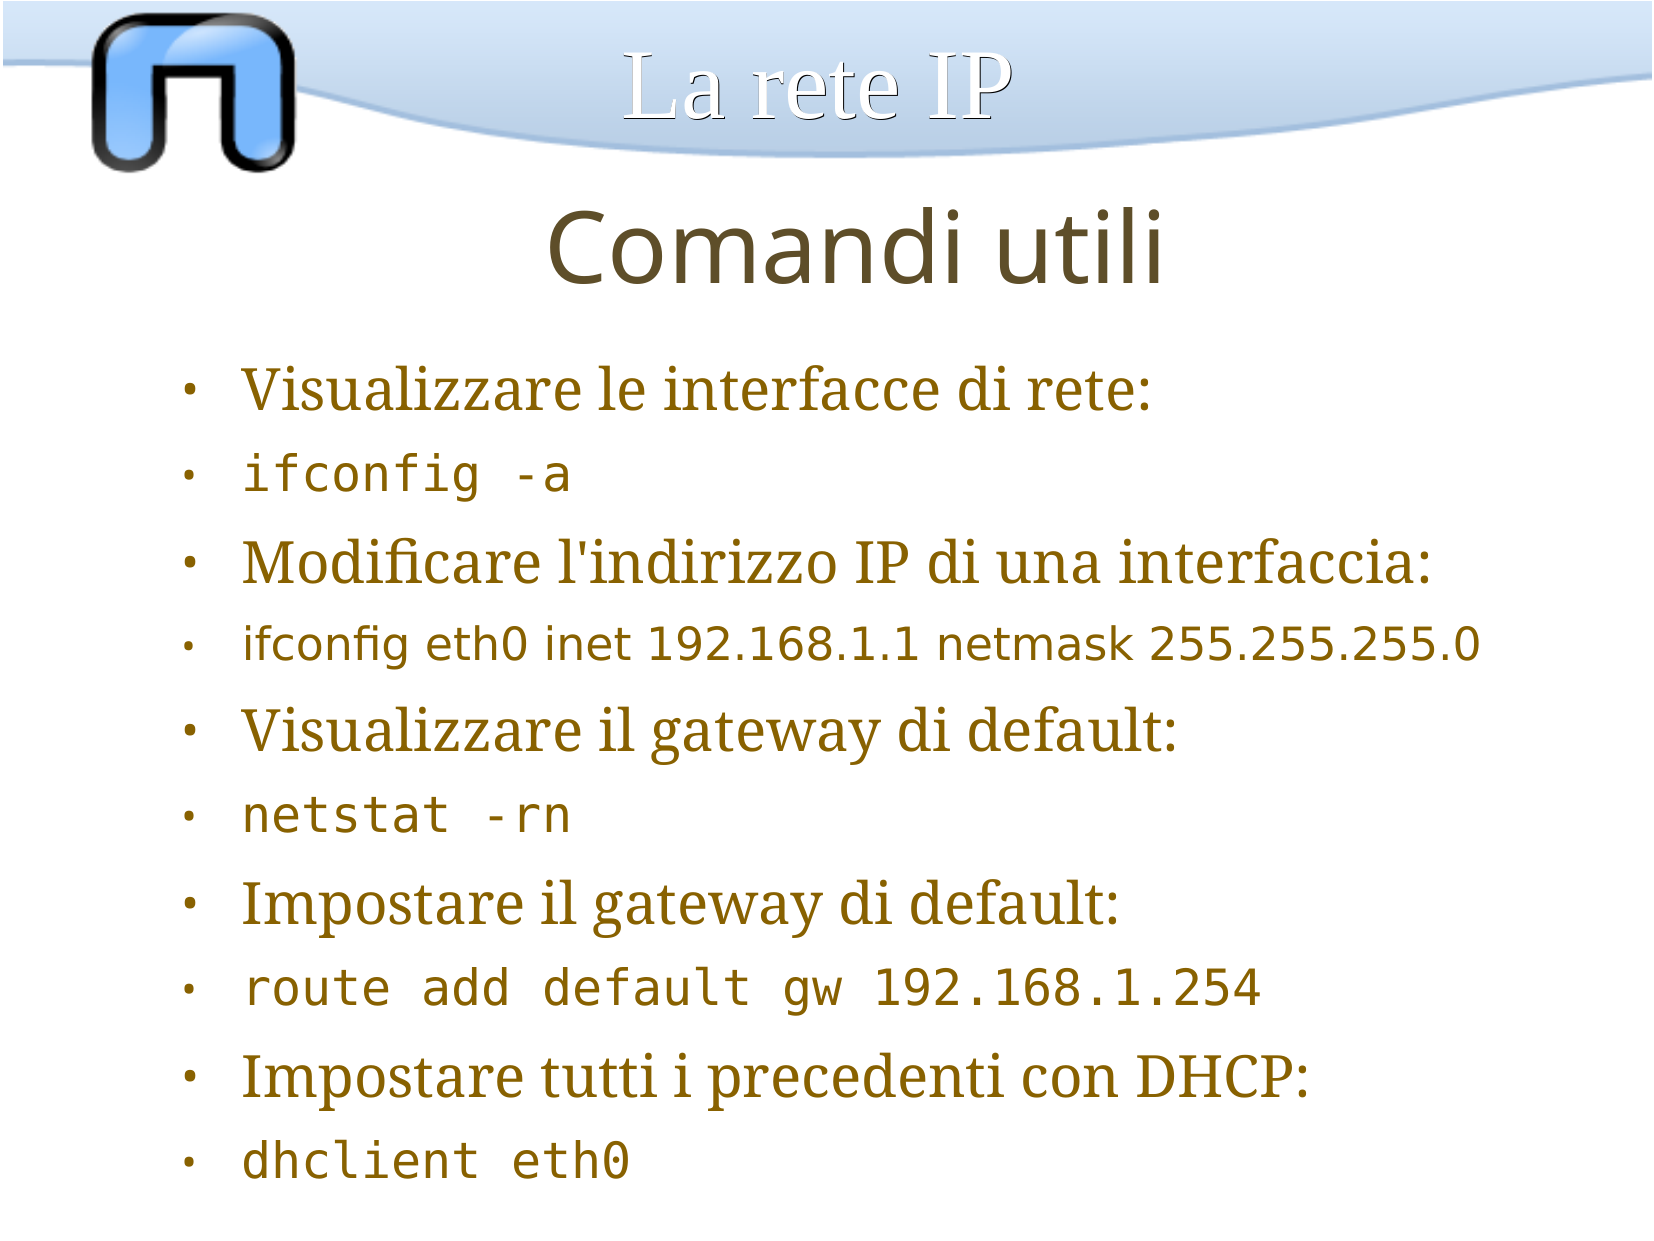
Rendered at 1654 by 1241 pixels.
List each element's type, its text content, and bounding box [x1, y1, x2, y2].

title Comandi utili [147, 82, 1565, 408]
picture [0, 0, 1654, 1241]
list Visualizzare le interfacce di rete: ifconfig -a Modificare l'indirizzo IP di una interfaccia: ifconfig eth0 inet 192.168.1.1 netmask 255.255.255.0 Visualizzare il gateway di default: netstat -rn Impostare il gateway di default: route add default gw 192.168.1.254 Impostare tutti i precedenti con DHCP: dhclient eth0 [147, 408, 1565, 1241]
text_box La rete IP [573, 29, 1063, 82]
